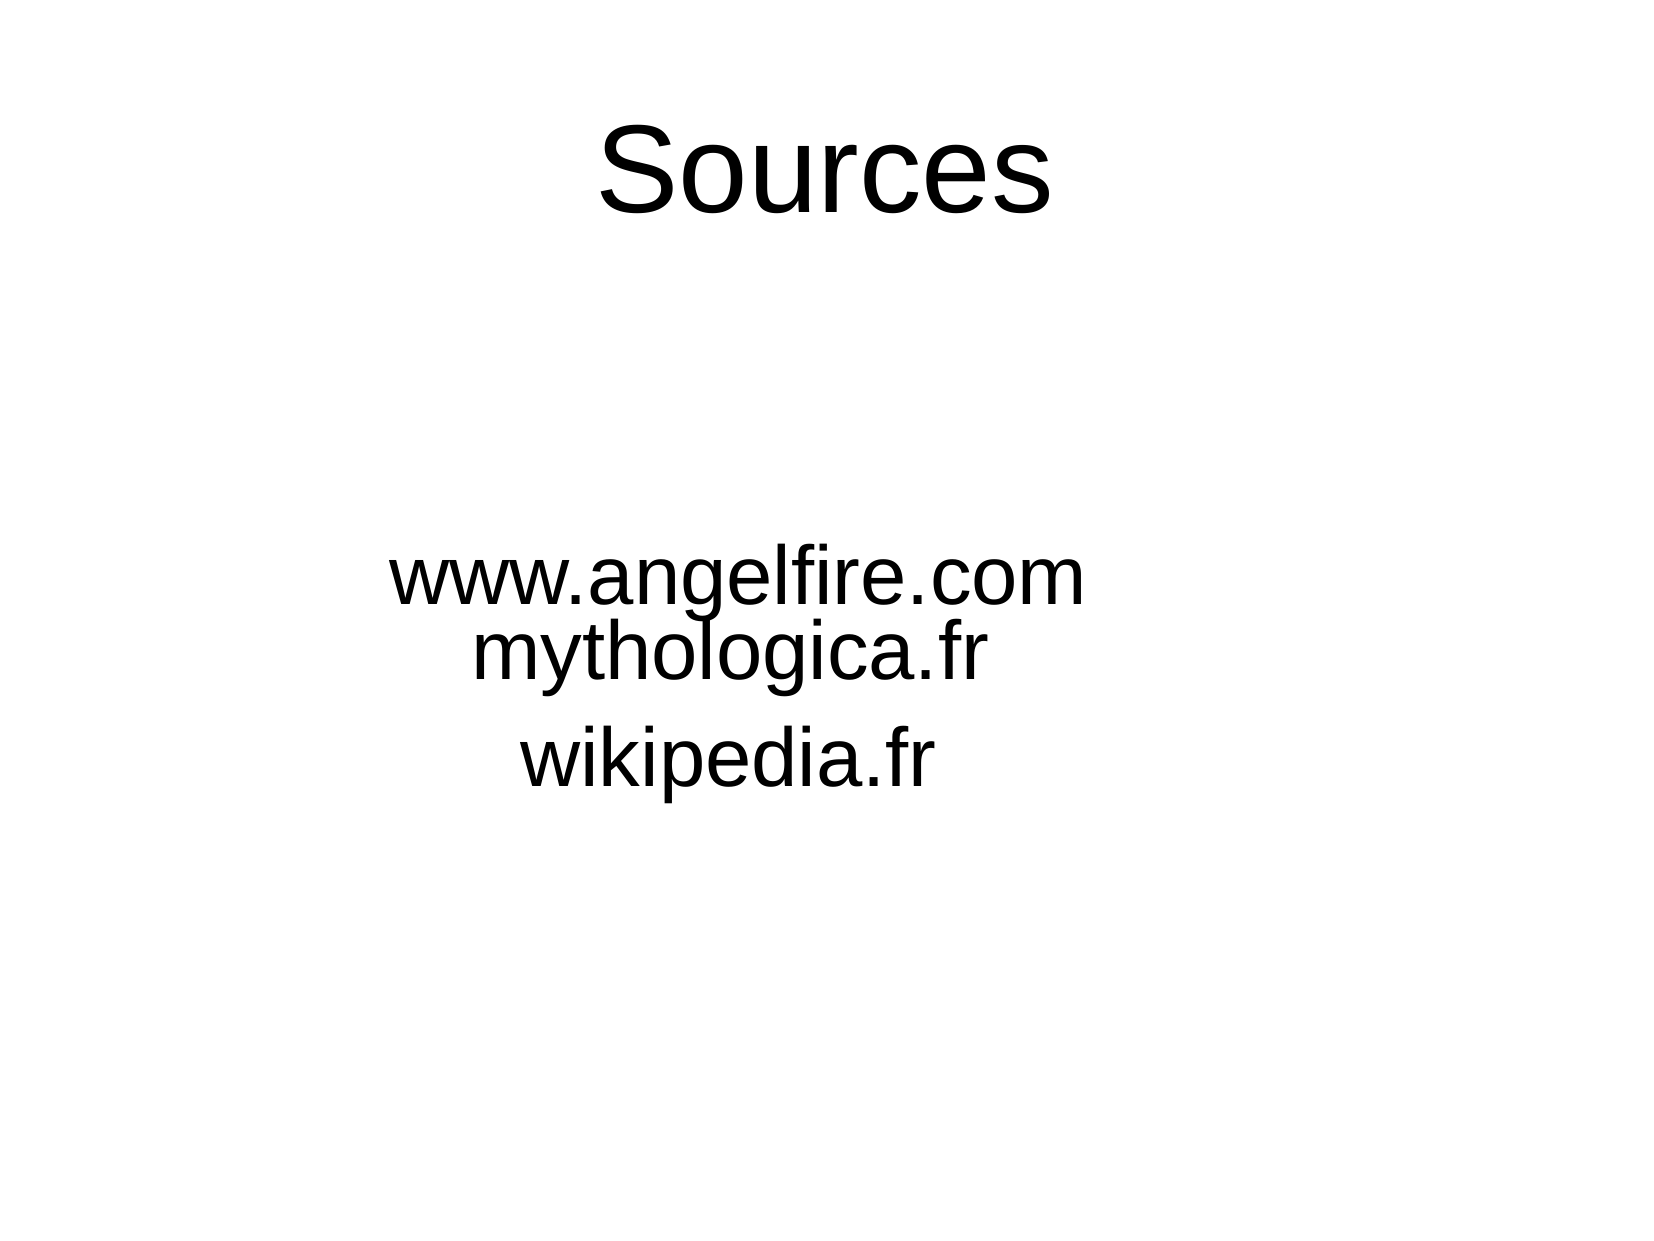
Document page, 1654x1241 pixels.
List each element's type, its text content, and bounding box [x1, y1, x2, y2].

text_box wikipedia.fr [389, 704, 1119, 813]
text_box www.angelfire.com [374, 522, 1139, 631]
text_box Sources [94, 91, 1563, 247]
text_box mythologica.fr [456, 631, 1065, 704]
